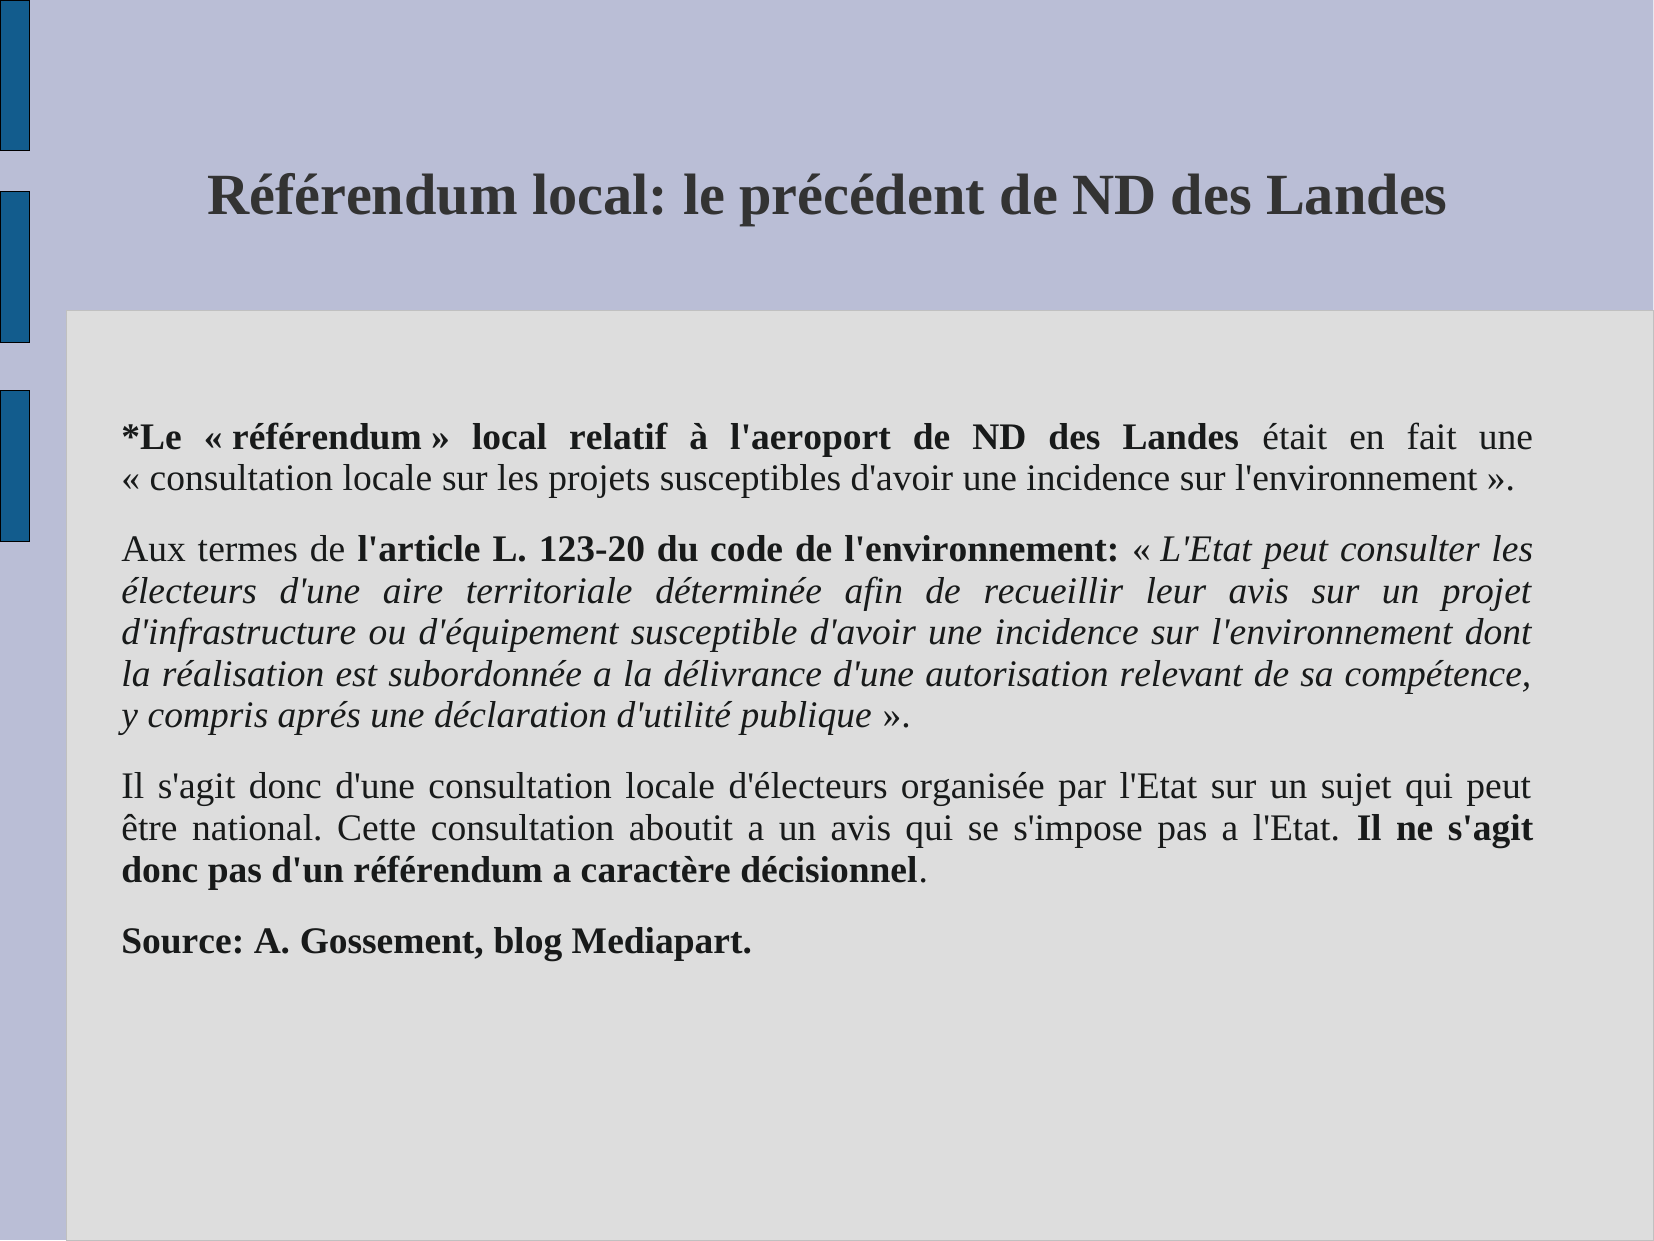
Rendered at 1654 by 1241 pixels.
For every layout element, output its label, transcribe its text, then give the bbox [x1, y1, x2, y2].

title Référendum local: le précédent de ND des Landes [121, 98, 1534, 291]
list *Le « référendum » local relatif à l'aeroport de ND des Landes était en fait une « consultation locale sur les projets susceptibles d'avoir une incidence sur l'environnement ». Aux termes de l'article L. 123-20 du code de l'environnement: « L'Etat peut consulter les électeurs d'une aire territoriale déterminée afin de recueillir leur avis sur un projet d'infrastructure ou d'équipement susceptible d'avoir une incidence sur l'environnement dont la réalisation est subordonnée а la délivrance d'une autorisation relevant de sa compétence, y compris aprés une déclaration d'utilité publique ». Il s'agit donc d'une consultation locale d'électeurs organisée par l'Etat sur un sujet qui peut être national. Cette consultation aboutit а un avis qui se s'impose pas а l'Etat. Il ne s'agit donc pas d'un référendum а caractère décisionnel. Source: A. Gossement, blog Mediapart. [121, 344, 1534, 1112]
